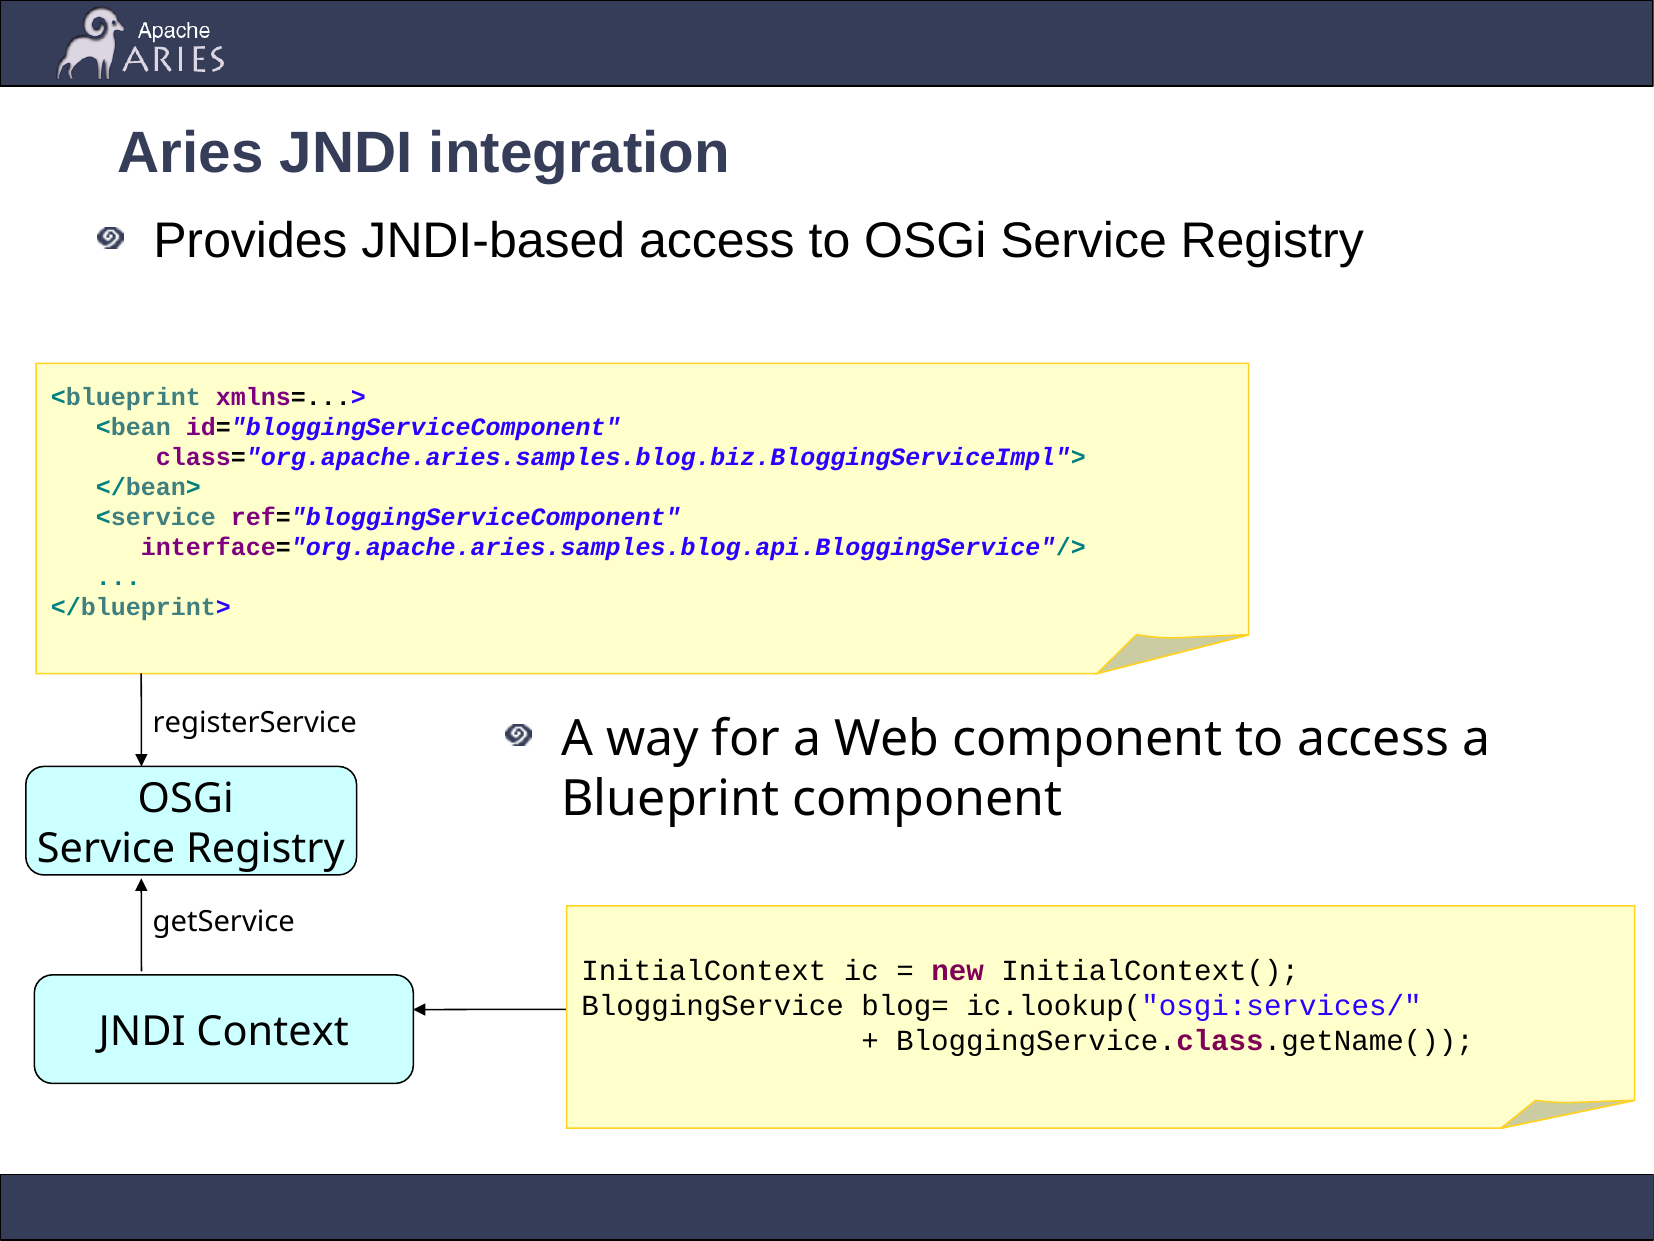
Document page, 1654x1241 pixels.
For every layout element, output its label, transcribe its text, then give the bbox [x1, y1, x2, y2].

text_box A way for a Web component to access a Blueprint component [490, 697, 1609, 845]
picture [47, 3, 232, 83]
text_box getService [138, 894, 310, 945]
text_box JNDI Context [34, 974, 414, 1084]
picture [505, 724, 532, 746]
text_box InitialContext ic = new InitialContext(); BloggingService blog= ic.lookup("osgi:services/" + BloggingService.class.getName()); [566, 905, 1635, 1129]
text_box OSGi Service Registry [25, 766, 357, 875]
list Provides JNDI-based access to OSGi Service Registry [82, 206, 1580, 307]
text_box registerService [137, 696, 372, 747]
text_box <blueprint xmlns=...> <bean id="bloggingServiceComponent" class="org.apache.aries.samples.blog.biz.BloggingServiceImpl"> </bean> <service ref="bloggingServiceComponent" interface="org.apache.aries.samples.blog.api.BloggingService"/> ... </blueprint> [36, 363, 1249, 674]
title Aries JNDI integration [82, 49, 1571, 206]
